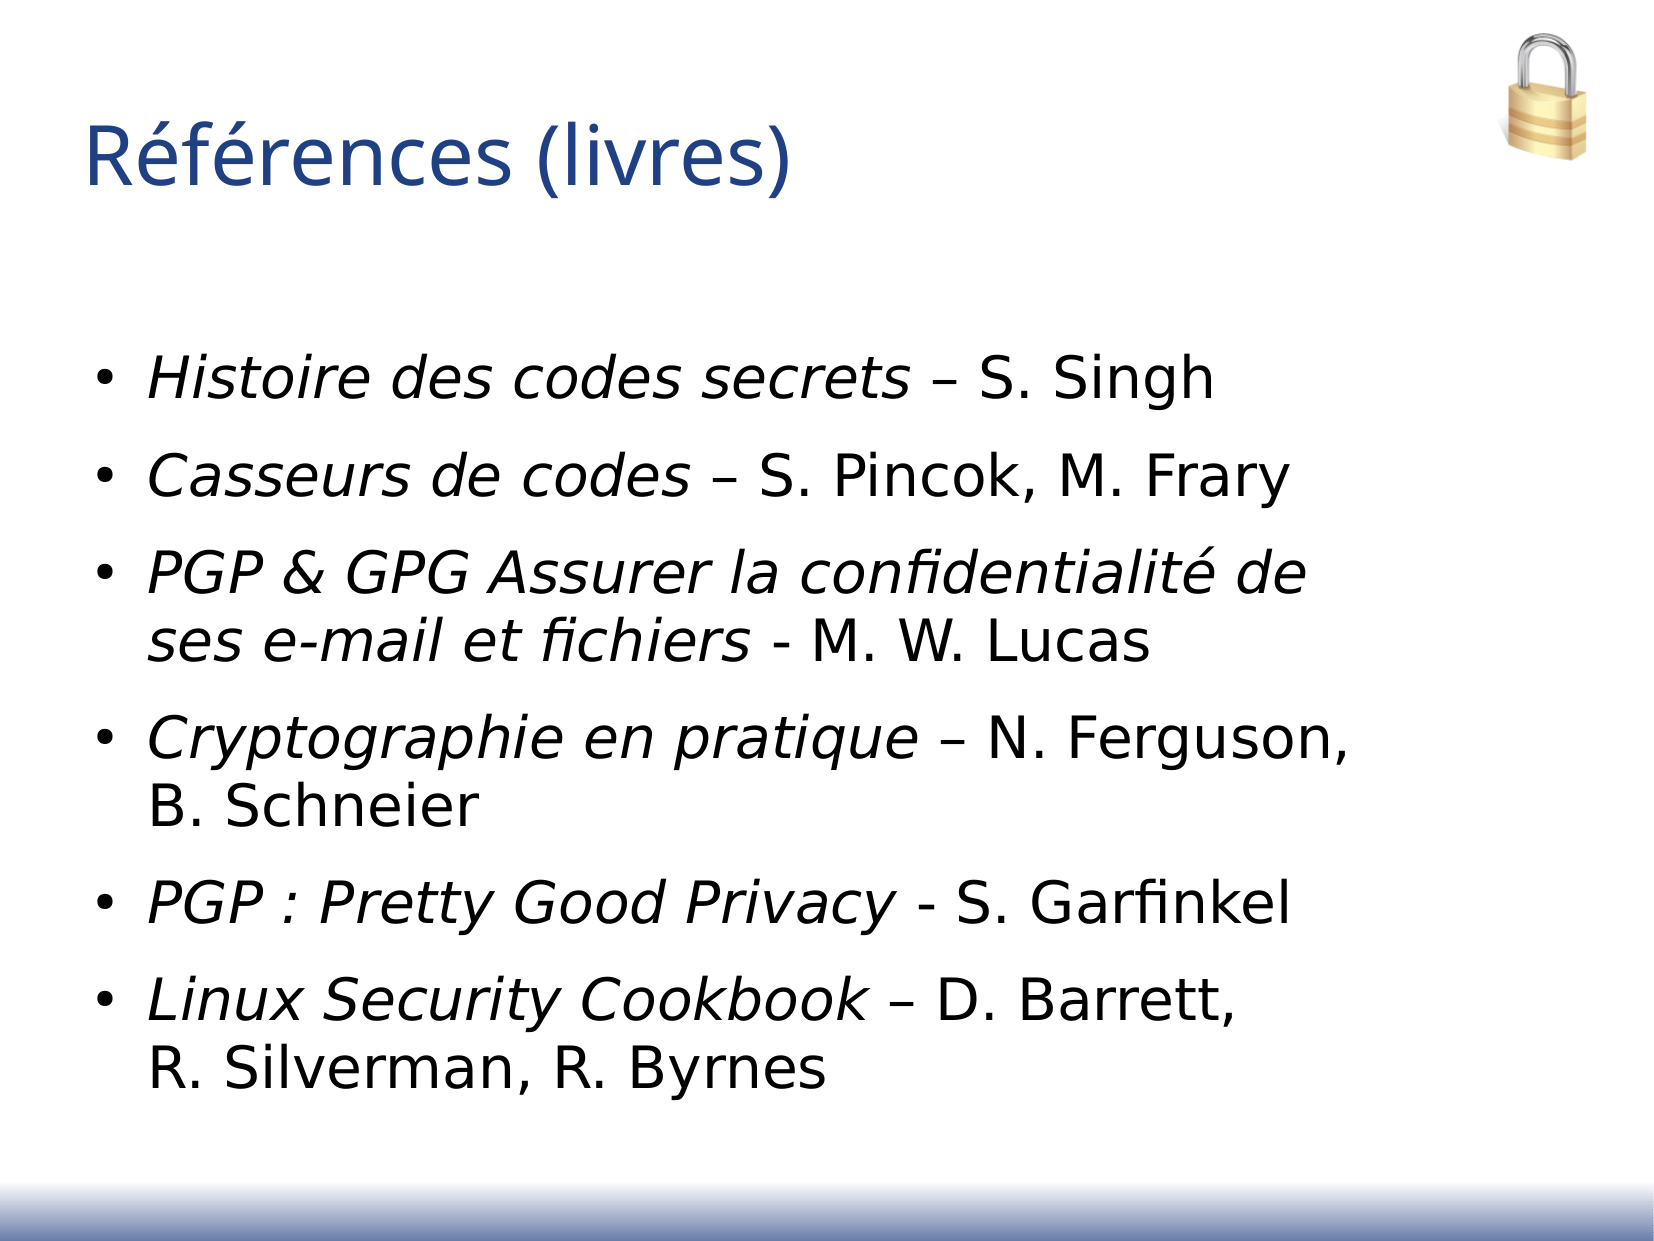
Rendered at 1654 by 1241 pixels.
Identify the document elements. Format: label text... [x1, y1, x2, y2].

list Histoire des codes secrets – S. Singh Casseurs de codes – S. Pincok, M. Frary PGP & GPG Assurer la confidentialité de ses e-mail et fichiers - M. W. Lucas Cryptographie en pratique – N. Ferguson, B. Schneier PGP : Pretty Good Privacy - S. Garfinkel Linux Security Cookbook – D. Barrett, R. Silverman, R. Byrnes [76, 324, 1565, 1123]
title Références (livres) [82, 49, 1571, 257]
picture [1476, 29, 1613, 166]
